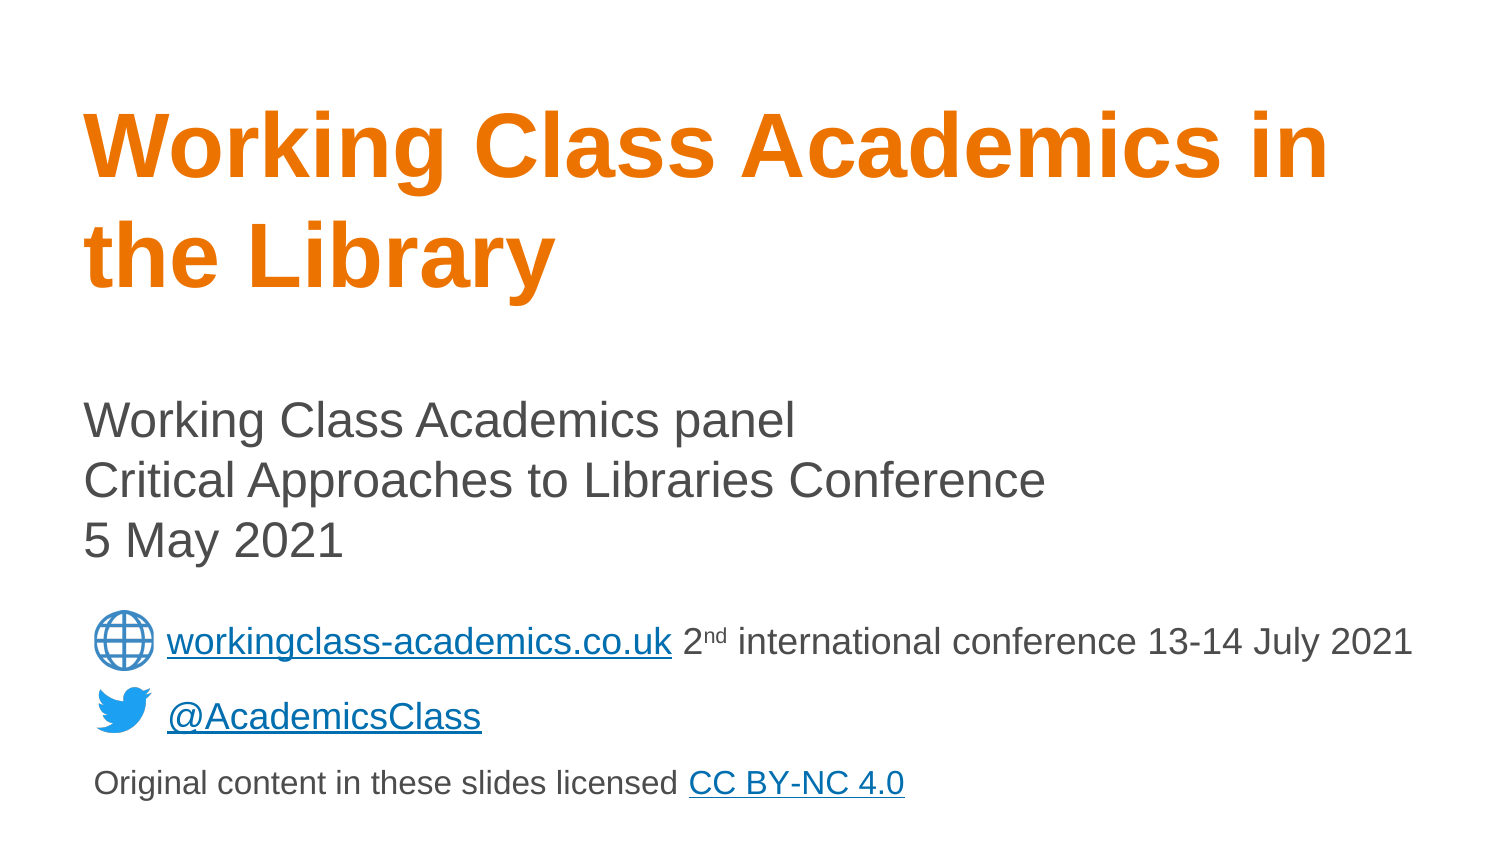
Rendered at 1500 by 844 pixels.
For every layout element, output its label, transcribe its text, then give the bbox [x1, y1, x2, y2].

text_box Working Class Academics panel Critical Approaches to Libraries Conference 5 May 2021 [69, 380, 1317, 596]
text_box Original content in these slides licensed CC BY-NC 4.0 [80, 754, 1465, 826]
text_box workingclass-academics.co.uk 2nd international conference 13-14 July 2021 [153, 610, 1453, 700]
picture [80, 610, 168, 755]
text_box @AcademicsClass [153, 700, 506, 775]
text_box Working Class Academics in the Library [69, 79, 1370, 292]
